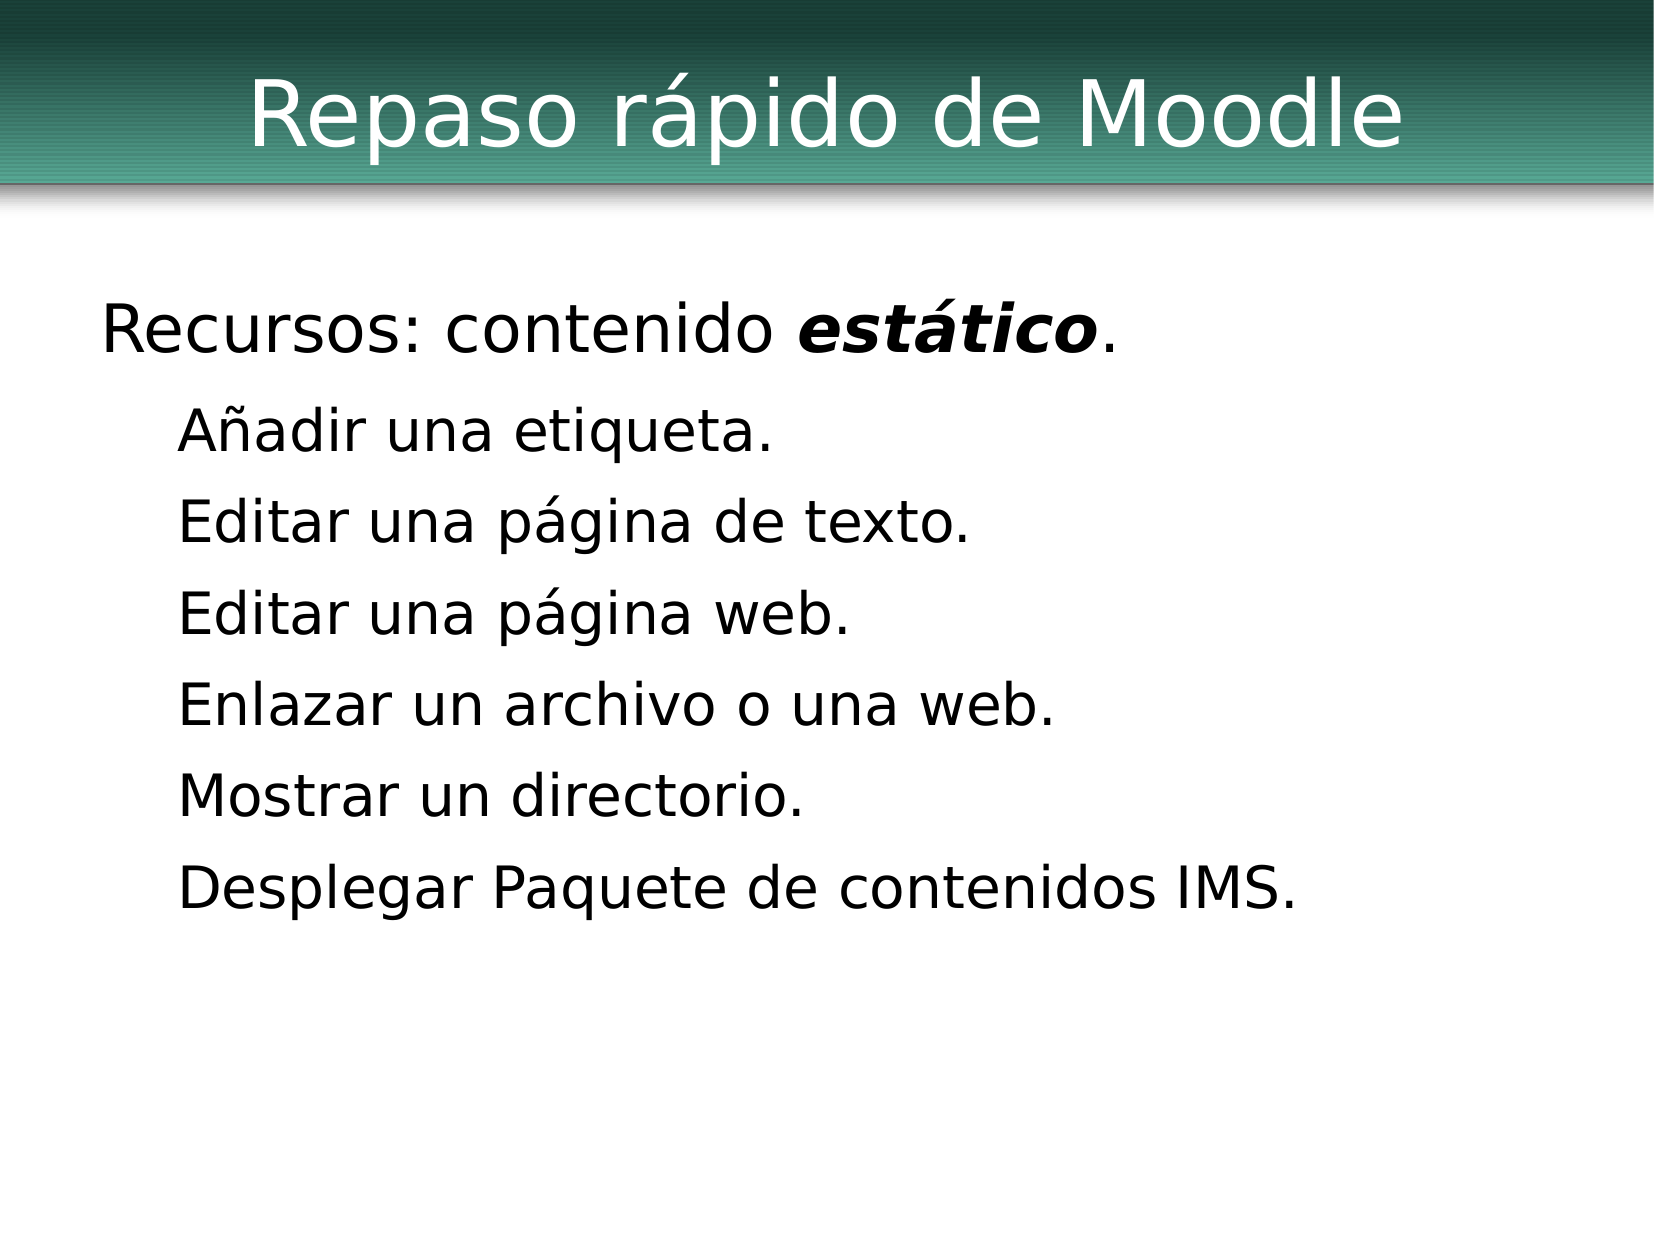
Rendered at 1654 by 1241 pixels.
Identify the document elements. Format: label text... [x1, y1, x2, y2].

list Recursos: contenido estático. Añadir una etiqueta. Editar una página de texto. Editar una página web. Enlazar un archivo o una web. Mostrar un directorio. Desplegar Paquete de contenidos IMS. [82, 290, 1571, 1094]
title Repaso rápido de Moodle [82, 11, 1571, 219]
picture [0, 0, 1654, 225]
